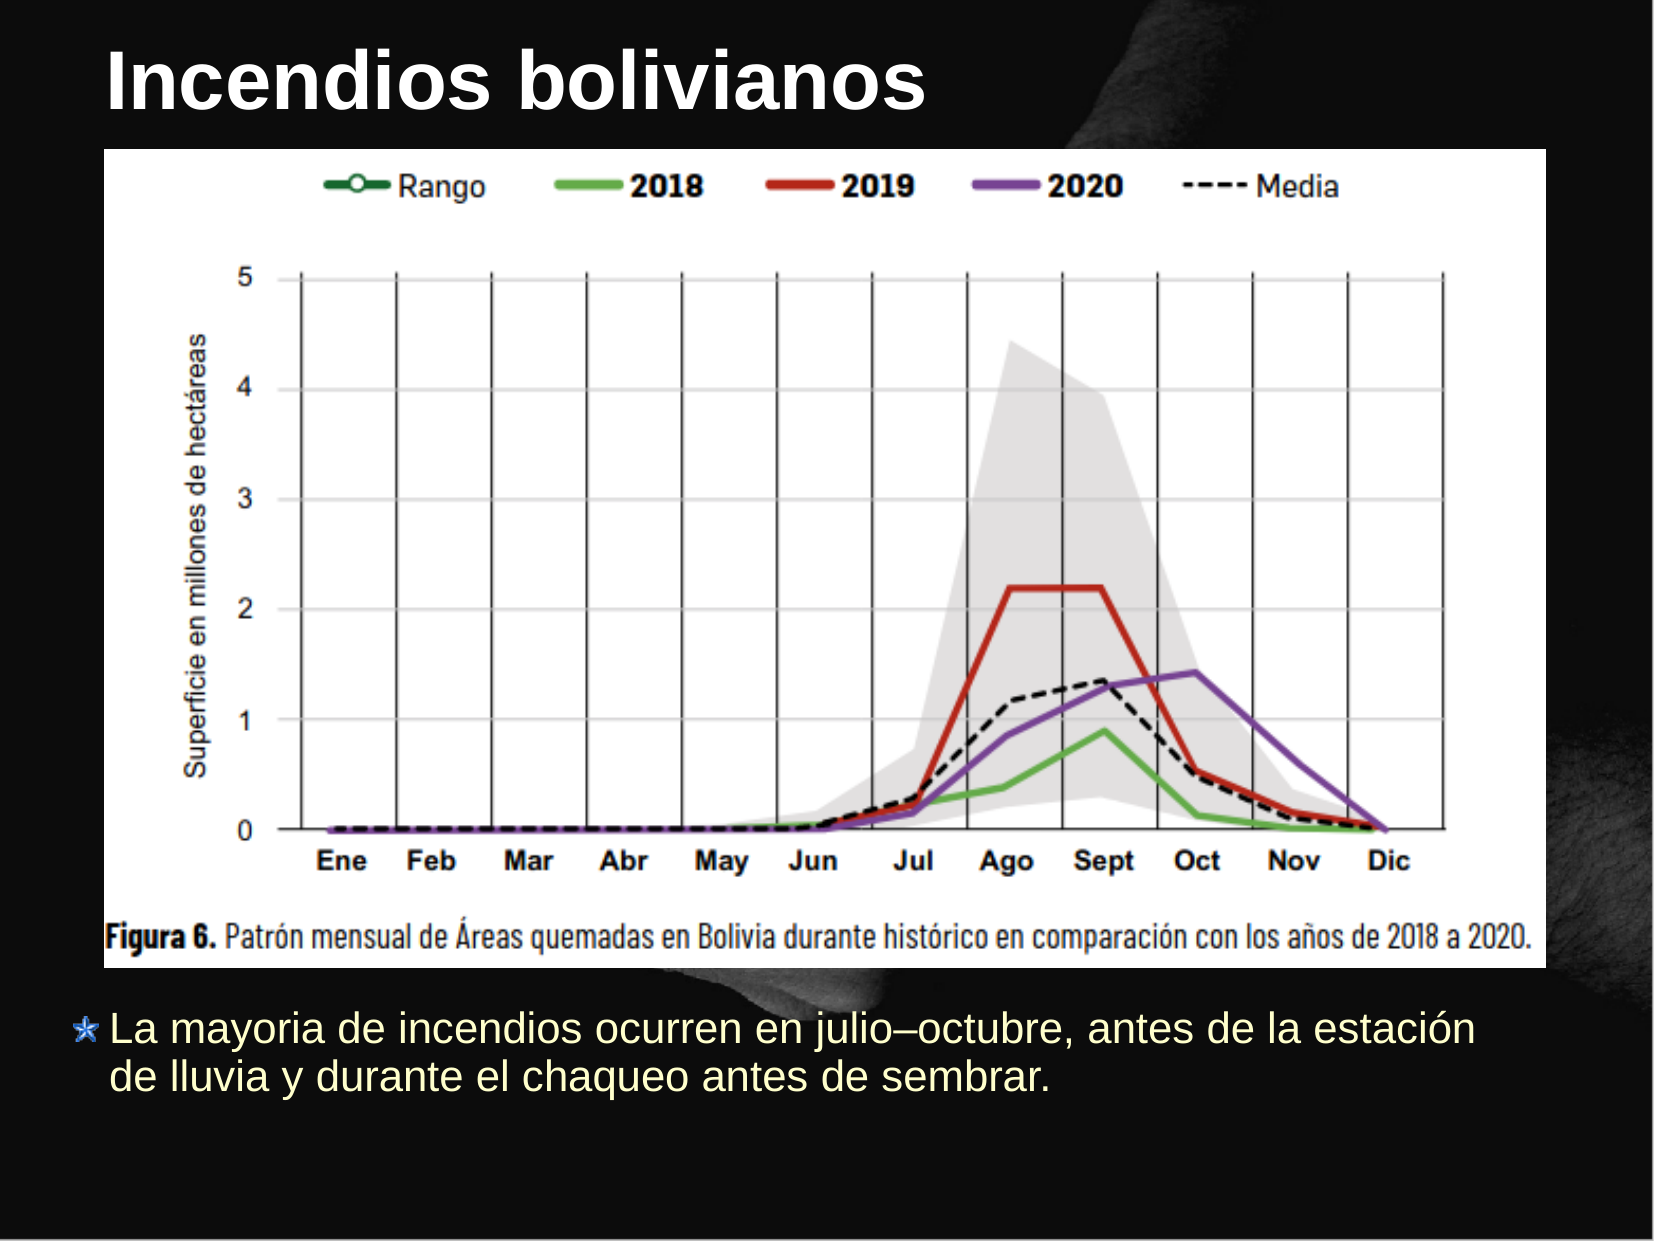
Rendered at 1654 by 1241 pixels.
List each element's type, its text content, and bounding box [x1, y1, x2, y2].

title Incendios bolivianos [105, 11, 1081, 149]
text_box La mayoria de incendios ocurren en julio–octubre, antes de la estación de lluvia y durante el chaqueo antes de sembrar. [58, 997, 1546, 1241]
picture [0, 0, 1654, 1241]
